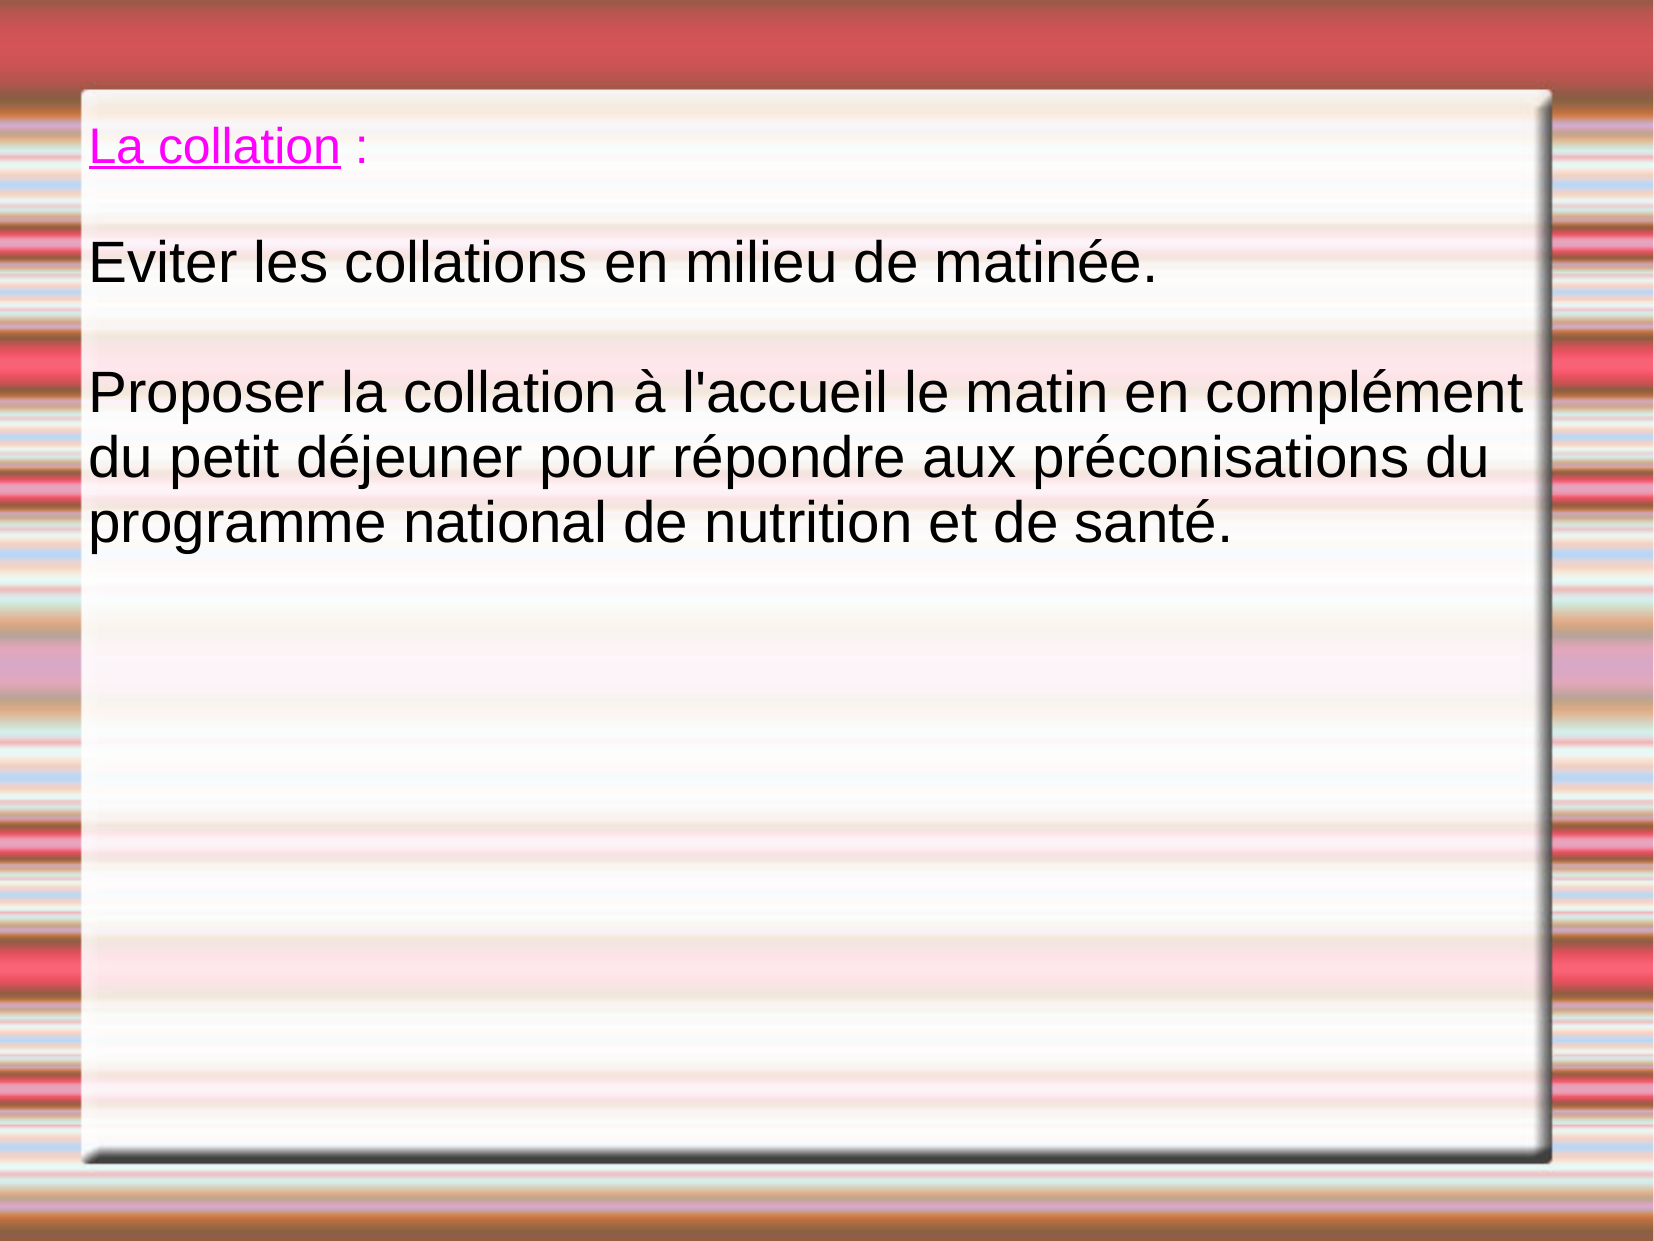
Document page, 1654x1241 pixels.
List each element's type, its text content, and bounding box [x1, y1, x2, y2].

list La collation : Eviter les collations en milieu de matinée. Proposer la collation à l'accueil le matin en complément du petit déjeuner pour répondre aux préconisations du programme national de nutrition et de santé. [88, 118, 1536, 1241]
picture [0, 0, 1654, 1241]
